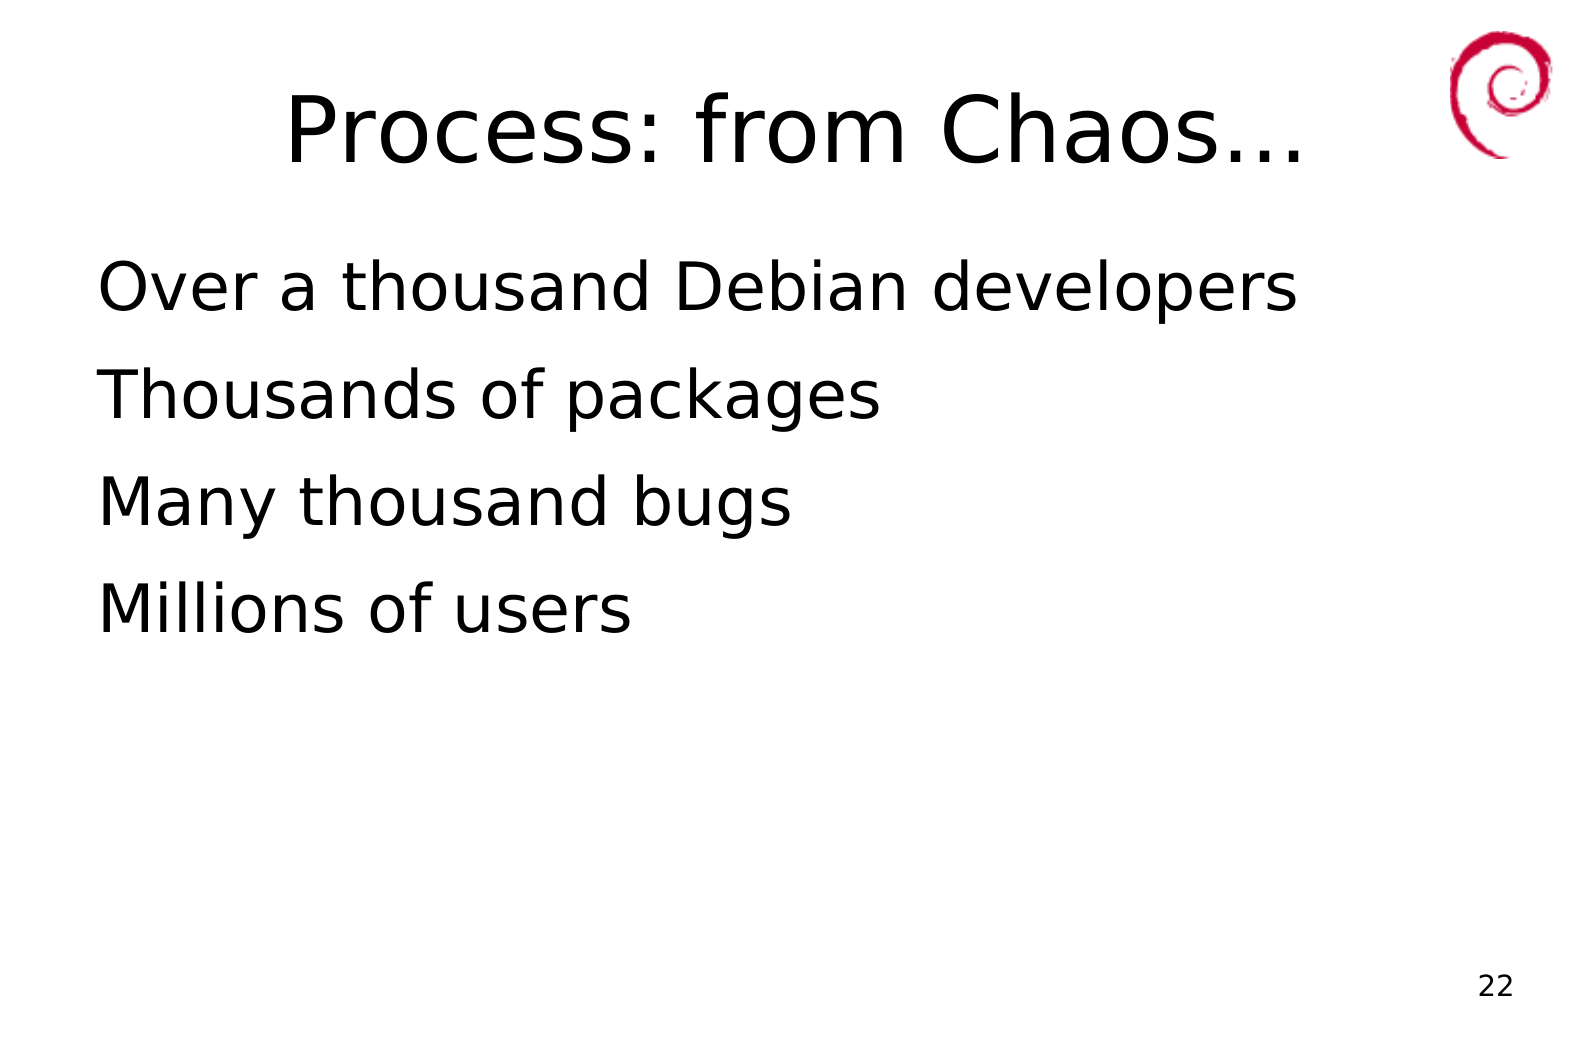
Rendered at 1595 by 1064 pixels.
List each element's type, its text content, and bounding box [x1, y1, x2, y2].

title Process: from Chaos... [79, 42, 1515, 221]
list Over a thousand Debian developers Thousands of packages Many thousand bugs Millions of users [79, 248, 1515, 951]
picture [1450, 31, 1555, 159]
